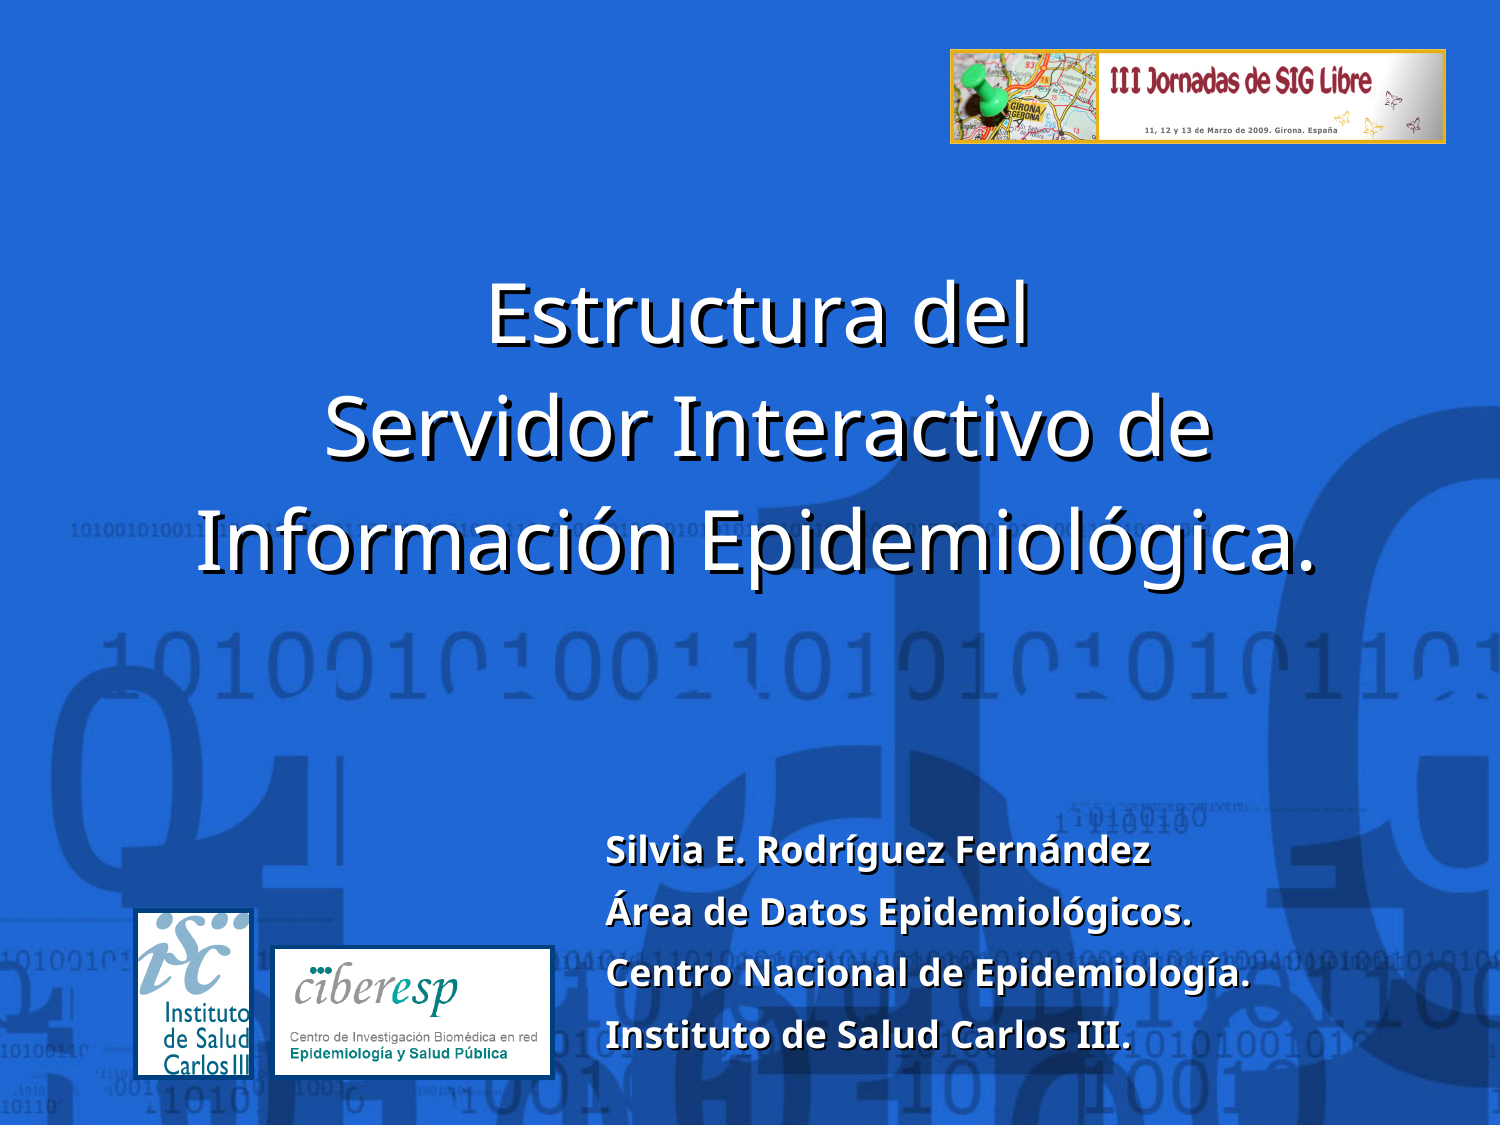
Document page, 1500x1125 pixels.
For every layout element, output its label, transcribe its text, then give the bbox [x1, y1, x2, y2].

subtitle Silvia E. Rodríguez Fernández Área de Datos Epidemiológicos. Centro Nacional de Epidemiología. Instituto de Salud Carlos III. [590, 816, 1477, 1074]
picture [0, 0, 1500, 1125]
title Estructura del Servidor Interactivo de Información Epidemiológica. [137, 165, 1400, 684]
